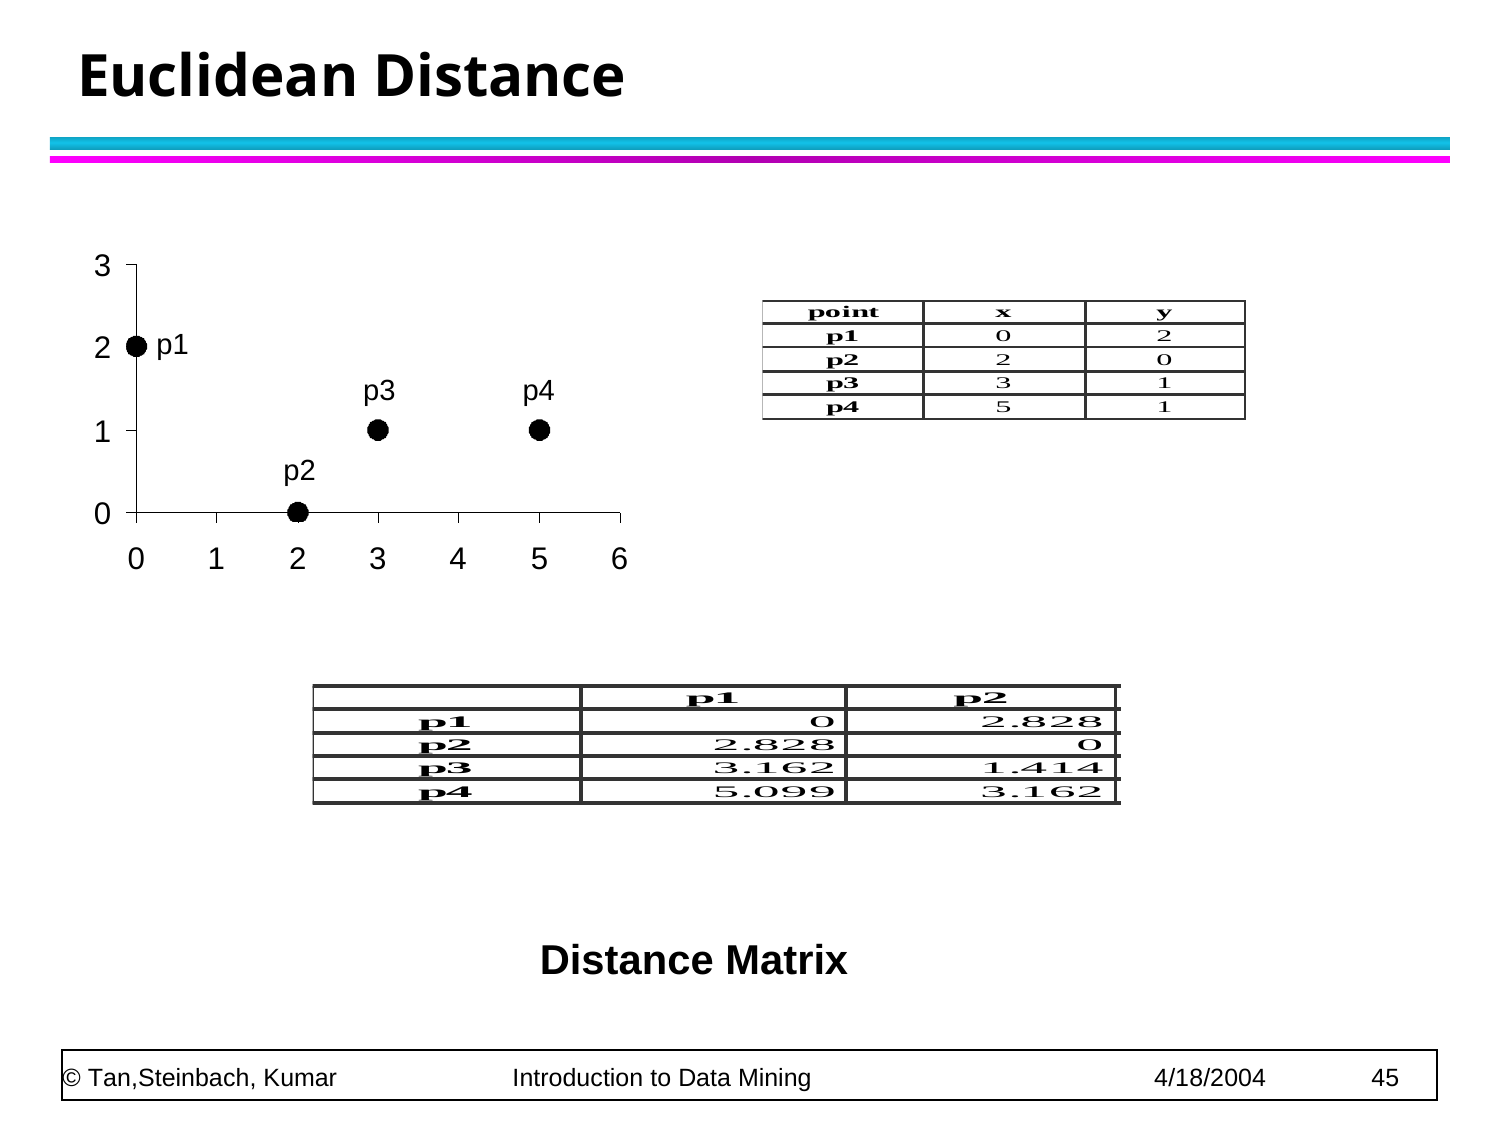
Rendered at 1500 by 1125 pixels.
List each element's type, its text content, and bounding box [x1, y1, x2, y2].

chart [312, 662, 1121, 887]
title Euclidean Distance [62, 24, 1421, 116]
chart [62, 212, 659, 648]
text_box Distance Matrix [524, 924, 876, 991]
chart [762, 299, 1249, 524]
